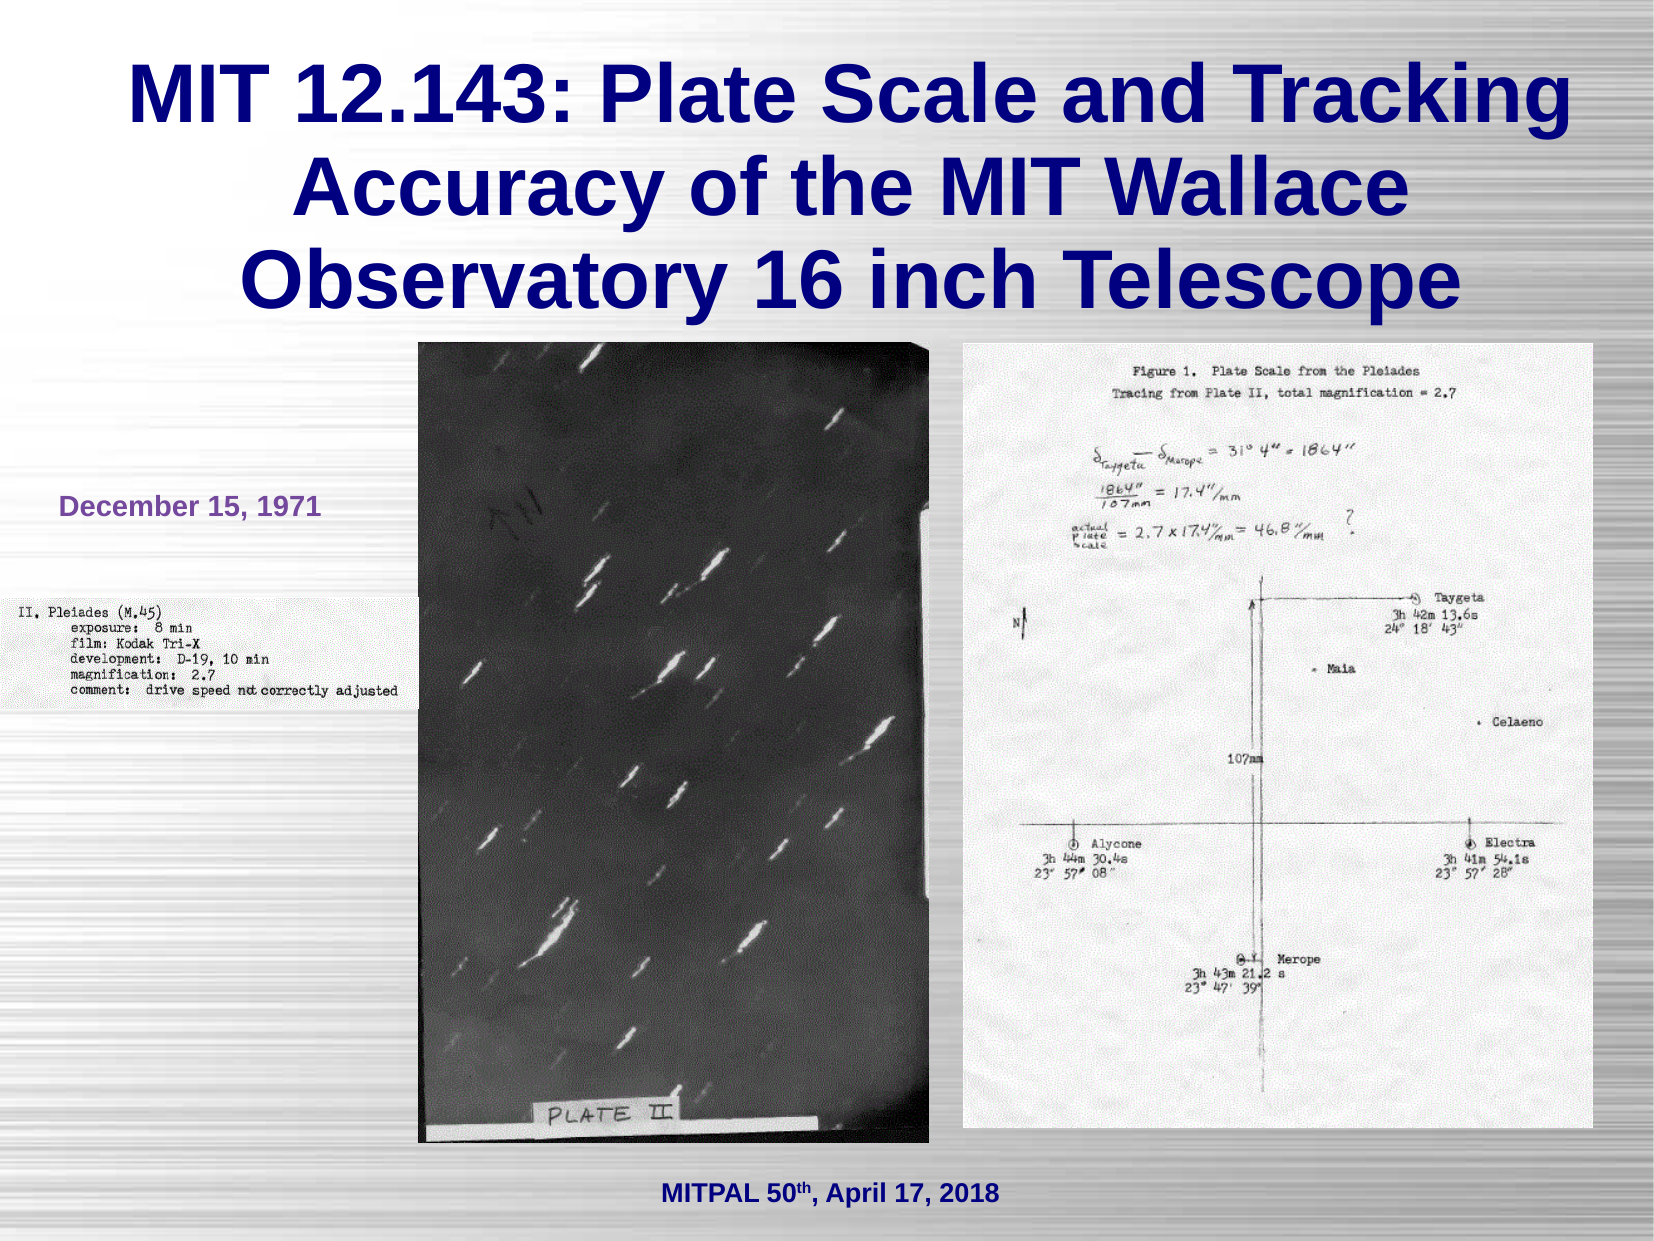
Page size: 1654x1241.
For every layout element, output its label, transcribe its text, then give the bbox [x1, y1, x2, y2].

picture [0, 0, 1654, 1241]
text_box MIT 12.143: Plate Scale and Tracking Accuracy of the MIT Wallace Observatory 16 inch Telescope [91, 40, 1612, 335]
text_box MITPAL 50th, April 17, 2018 [646, 1170, 1015, 1218]
text_box December 15, 1971 [43, 482, 374, 564]
